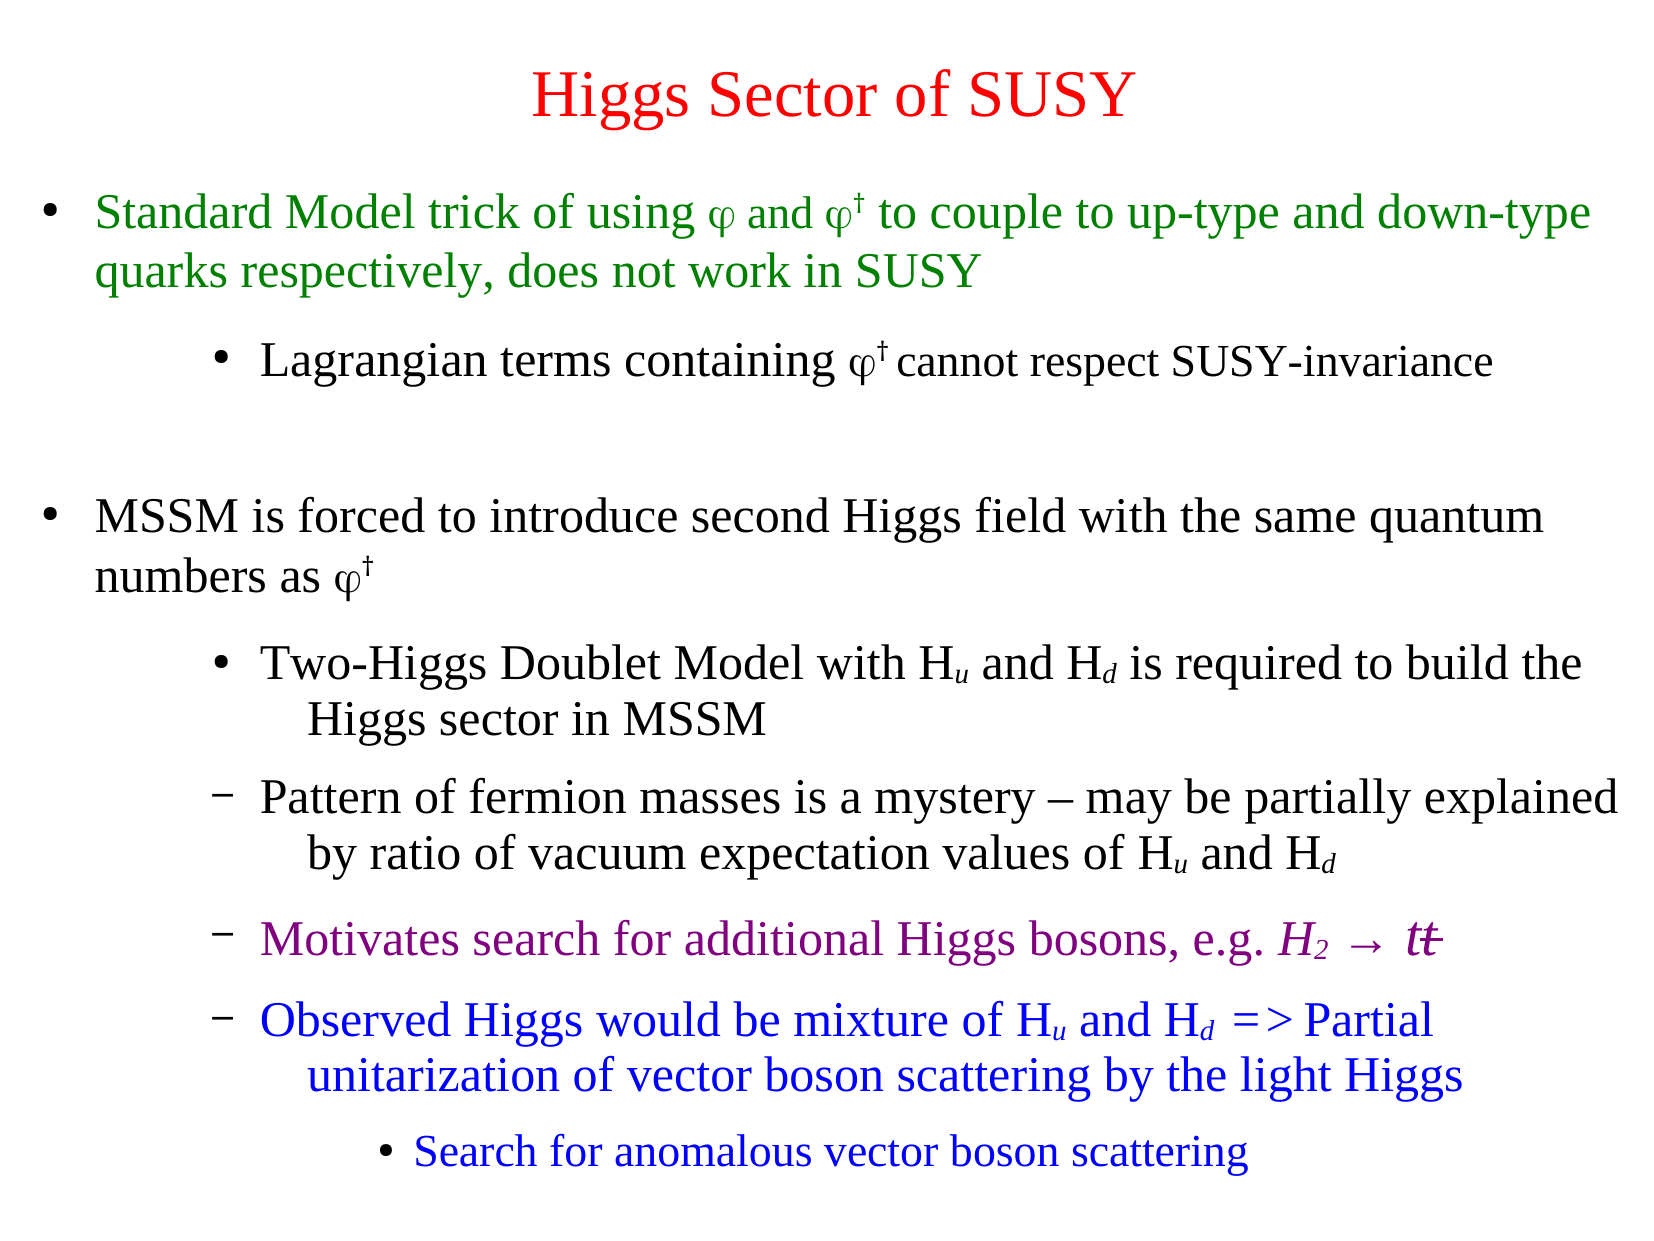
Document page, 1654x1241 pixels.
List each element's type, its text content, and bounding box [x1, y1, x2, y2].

list Standard Model trick of using φ and φ† to couple to up-type and down-type quarks respectively, does not work in SUSY Lagrangian terms containing φ† cannot respect SUSY-invariance MSSM is forced to introduce second Higgs field with the same quantum numbers as φ† Two-Higgs Doublet Model with Hu and Hd is required to build the Higgs sector in MSSM Pattern of fermion masses is a mystery – may be partially explained by ratio of vacuum expectation values of Hu and Hd Motivates search for additional Higgs bosons, e.g. H2 → tt Observed Higgs would be mixture of Hu and Hd => Partial unitarization of vector boson scattering by the light Higgs Search for anomalous vector boson scattering [23, 179, 1654, 1228]
title Higgs Sector of SUSY [128, 0, 1541, 179]
